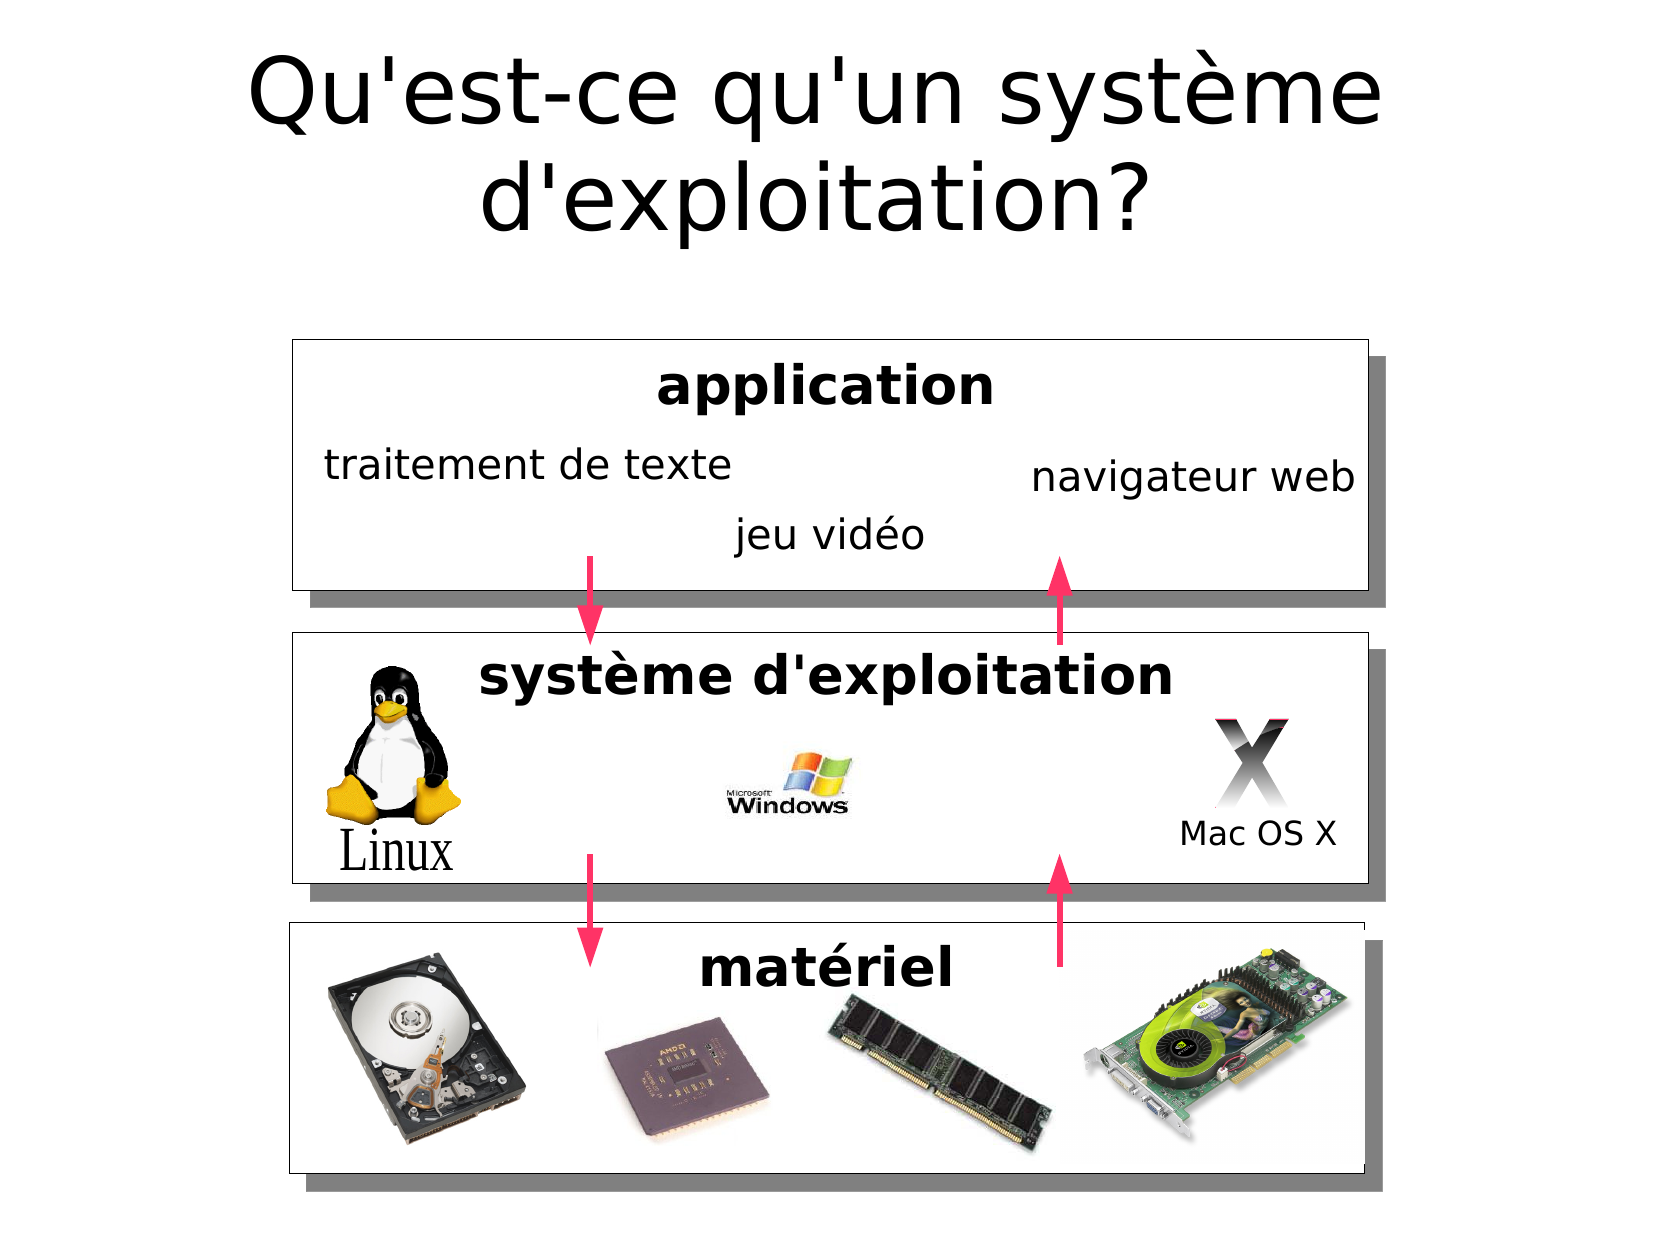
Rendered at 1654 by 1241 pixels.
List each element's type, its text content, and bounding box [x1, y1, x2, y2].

text_box [292, 632, 1369, 884]
text_box Mac OS X [1179, 814, 1343, 853]
text_box [289, 922, 1365, 1174]
text_box matériel [698, 935, 955, 999]
text_box navigateur web [1030, 453, 1357, 502]
text_box [1063, 922, 1365, 930]
picture [1215, 718, 1289, 808]
text_box système d'exploitation [478, 644, 1176, 708]
title Qu'est-ce qu'un système d'exploitation? [125, 30, 1508, 260]
picture [322, 945, 531, 1154]
picture [819, 930, 1365, 1164]
text_box jeu vidéo [734, 510, 926, 559]
text_box [591, 632, 1057, 644]
picture [326, 666, 461, 825]
text_box traitement de texte [323, 440, 733, 490]
text_box [292, 339, 1369, 591]
text_box Linux [339, 813, 454, 884]
text_box application [656, 353, 997, 418]
picture [686, 727, 896, 855]
picture [597, 1010, 774, 1146]
